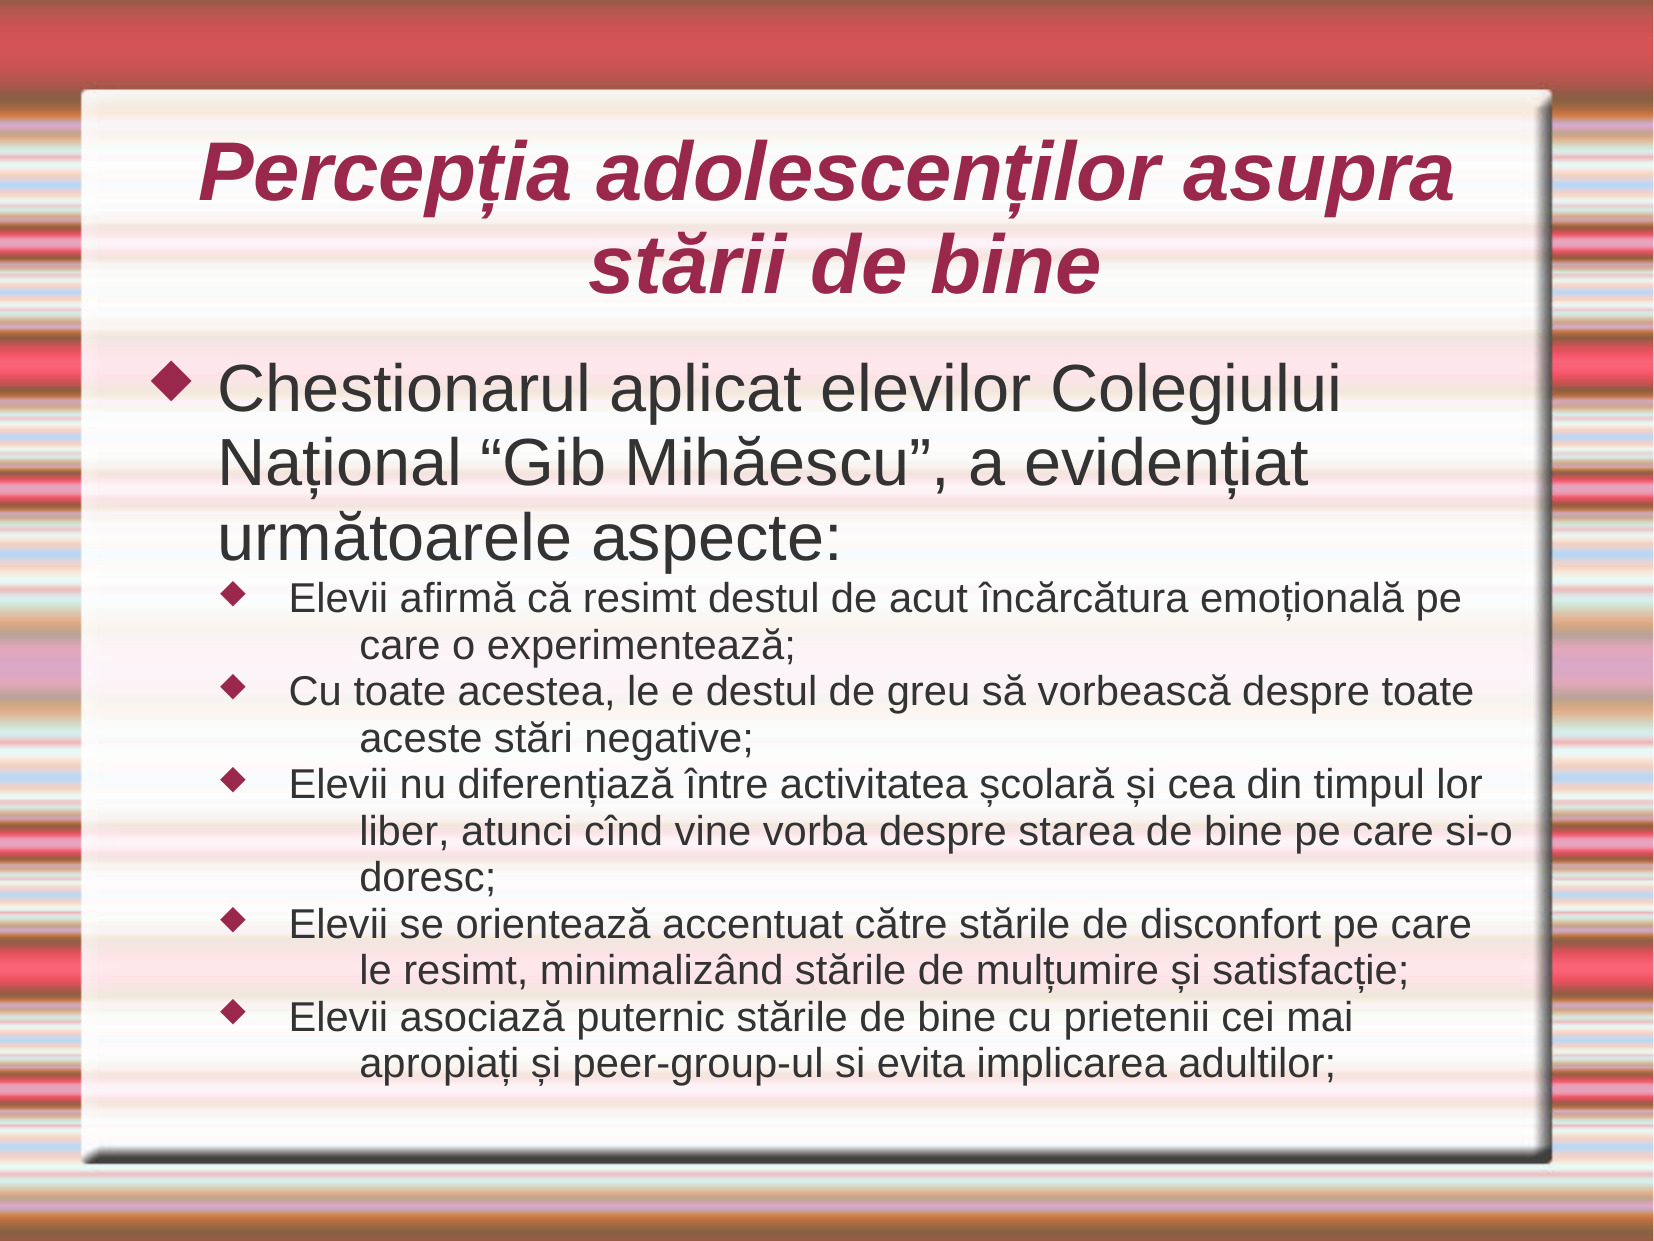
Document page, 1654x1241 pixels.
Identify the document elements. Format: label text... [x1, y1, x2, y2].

picture [0, 0, 1654, 1241]
list Chestionarul aplicat elevilor Colegiului Național “Gib Mihăescu”, a evidențiat următoarele aspecte: Elevii afirmă că resimt destul de acut încărcătura emoțională pe care o experimentează; Cu toate acestea, le e destul de greu să vorbească despre toate aceste stări negative; Elevii nu diferențiază între activitatea școlară și cea din timpul lor liber, atunci cînd vine vorba despre starea de bine pe care si-o doresc; Elevii se orientează accentuat către stările de disconfort pe care le resimt, minimalizând stările de mulțumire și satisfacție; Elevii asociază puternic stările de bine cu prietenii cei mai apropiați și peer-group-ul si evita implicarea adultilor; [134, 350, 1516, 1133]
title Percepția adolescenților asupra stării de bine [121, 114, 1534, 322]
